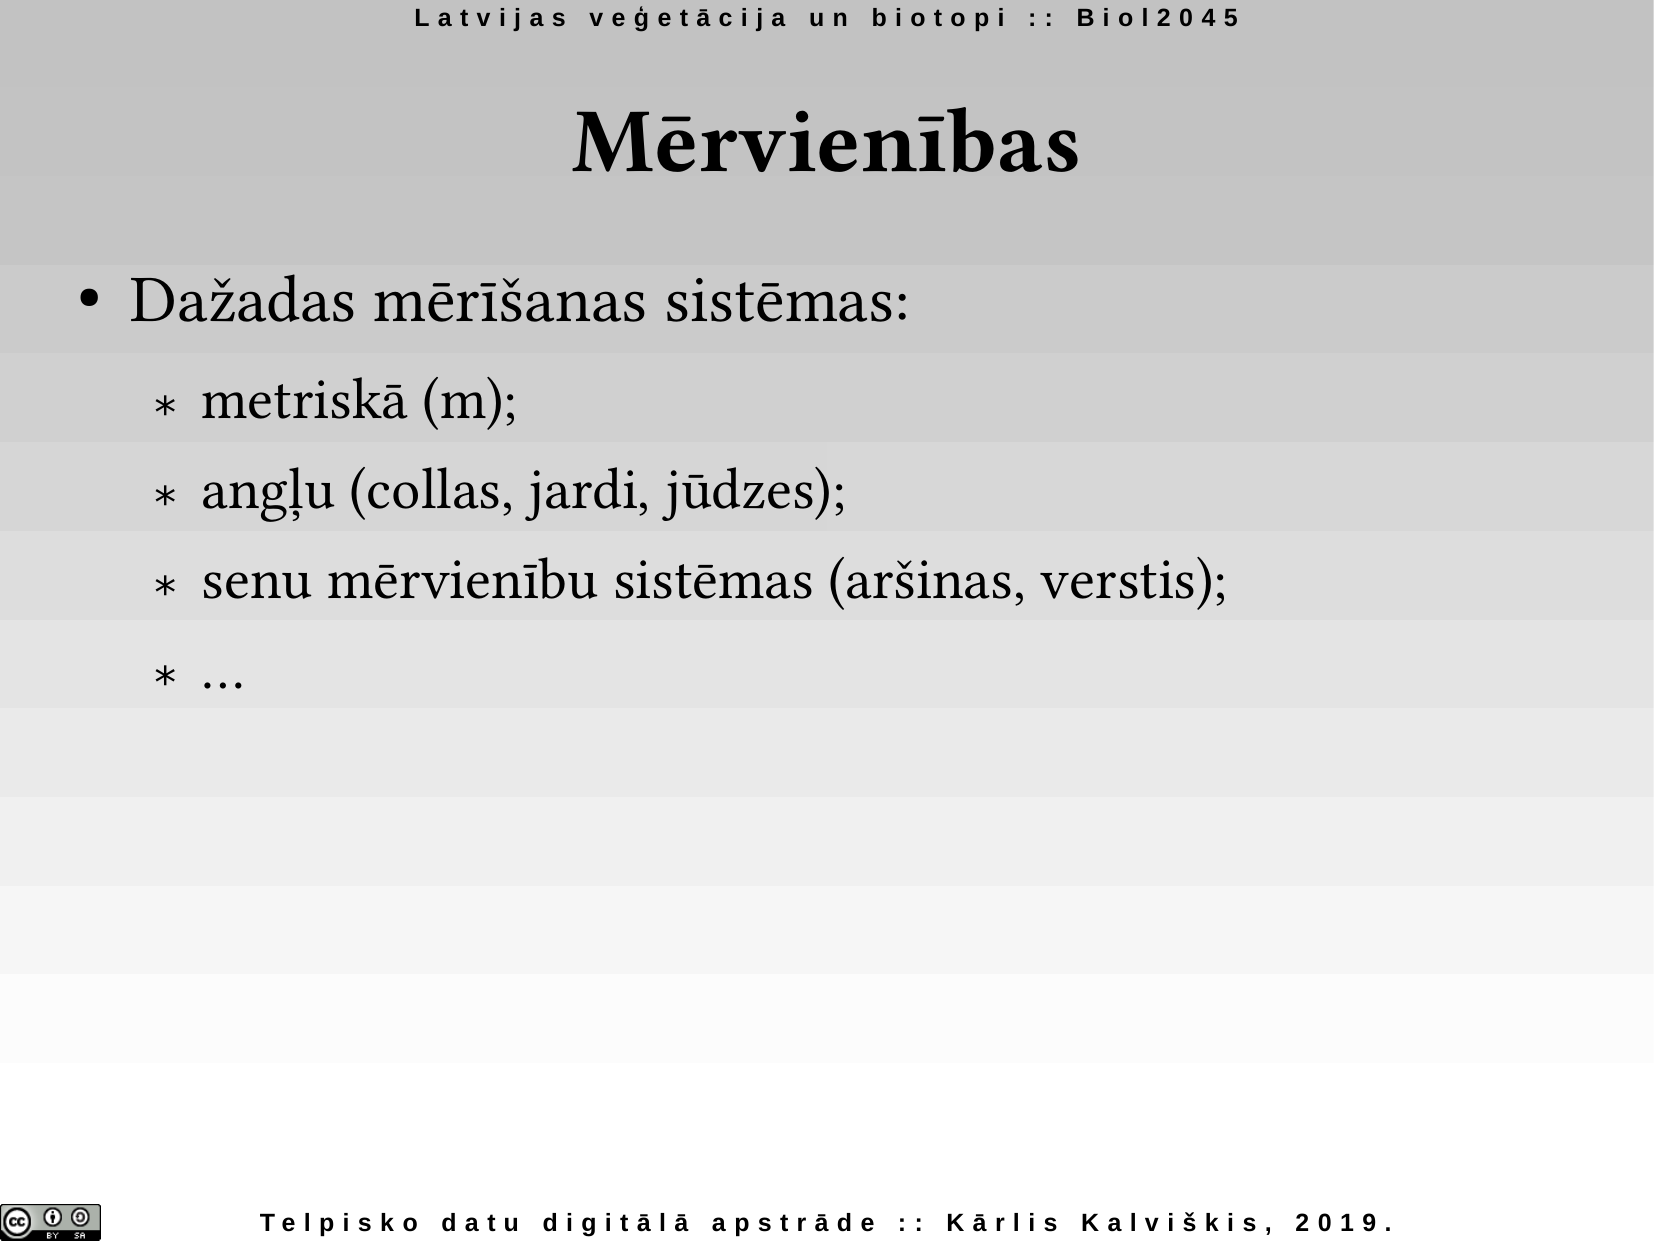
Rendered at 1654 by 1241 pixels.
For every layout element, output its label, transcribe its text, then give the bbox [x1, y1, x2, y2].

picture [0, 0, 1654, 1241]
list Dažadas mērīšanas sistēmas: metriskā (m); angļu (collas, jardi, jūdzes); senu mērvienību sistēmas (aršinas, verstis); ... [59, 261, 1596, 1175]
title Mērvienības [59, 37, 1596, 246]
